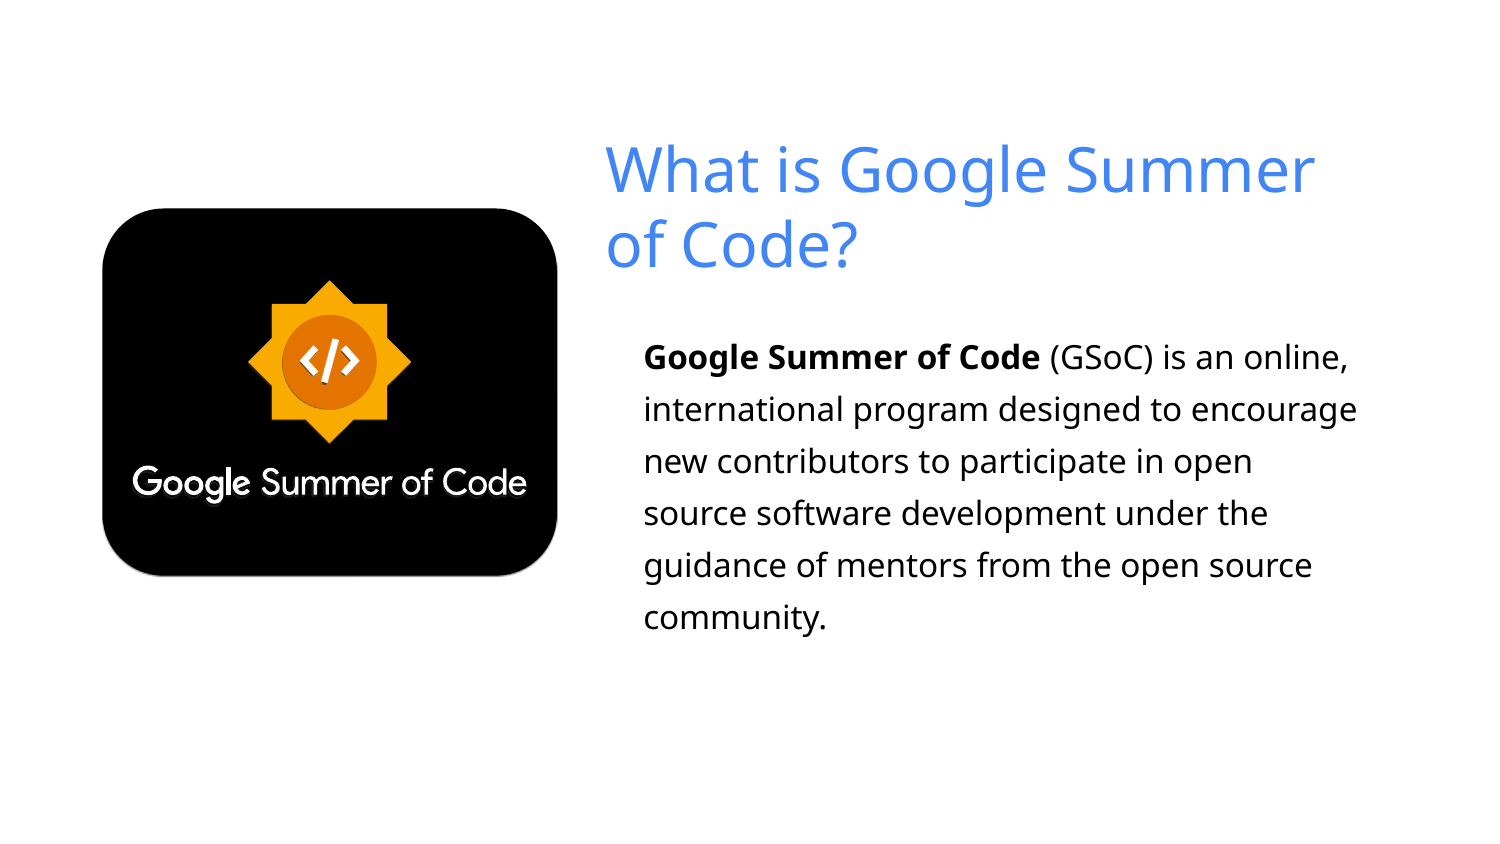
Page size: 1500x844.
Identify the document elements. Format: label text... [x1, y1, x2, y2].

text_box [102, 208, 557, 576]
text_box What is Google Summer of Code? [605, 130, 1347, 281]
text_box Google Summer of Code (GSoC) is an online, international program designed to encourage new contributors to participate in open source software development under the guidance of mentors from the open source community. [628, 309, 1382, 651]
